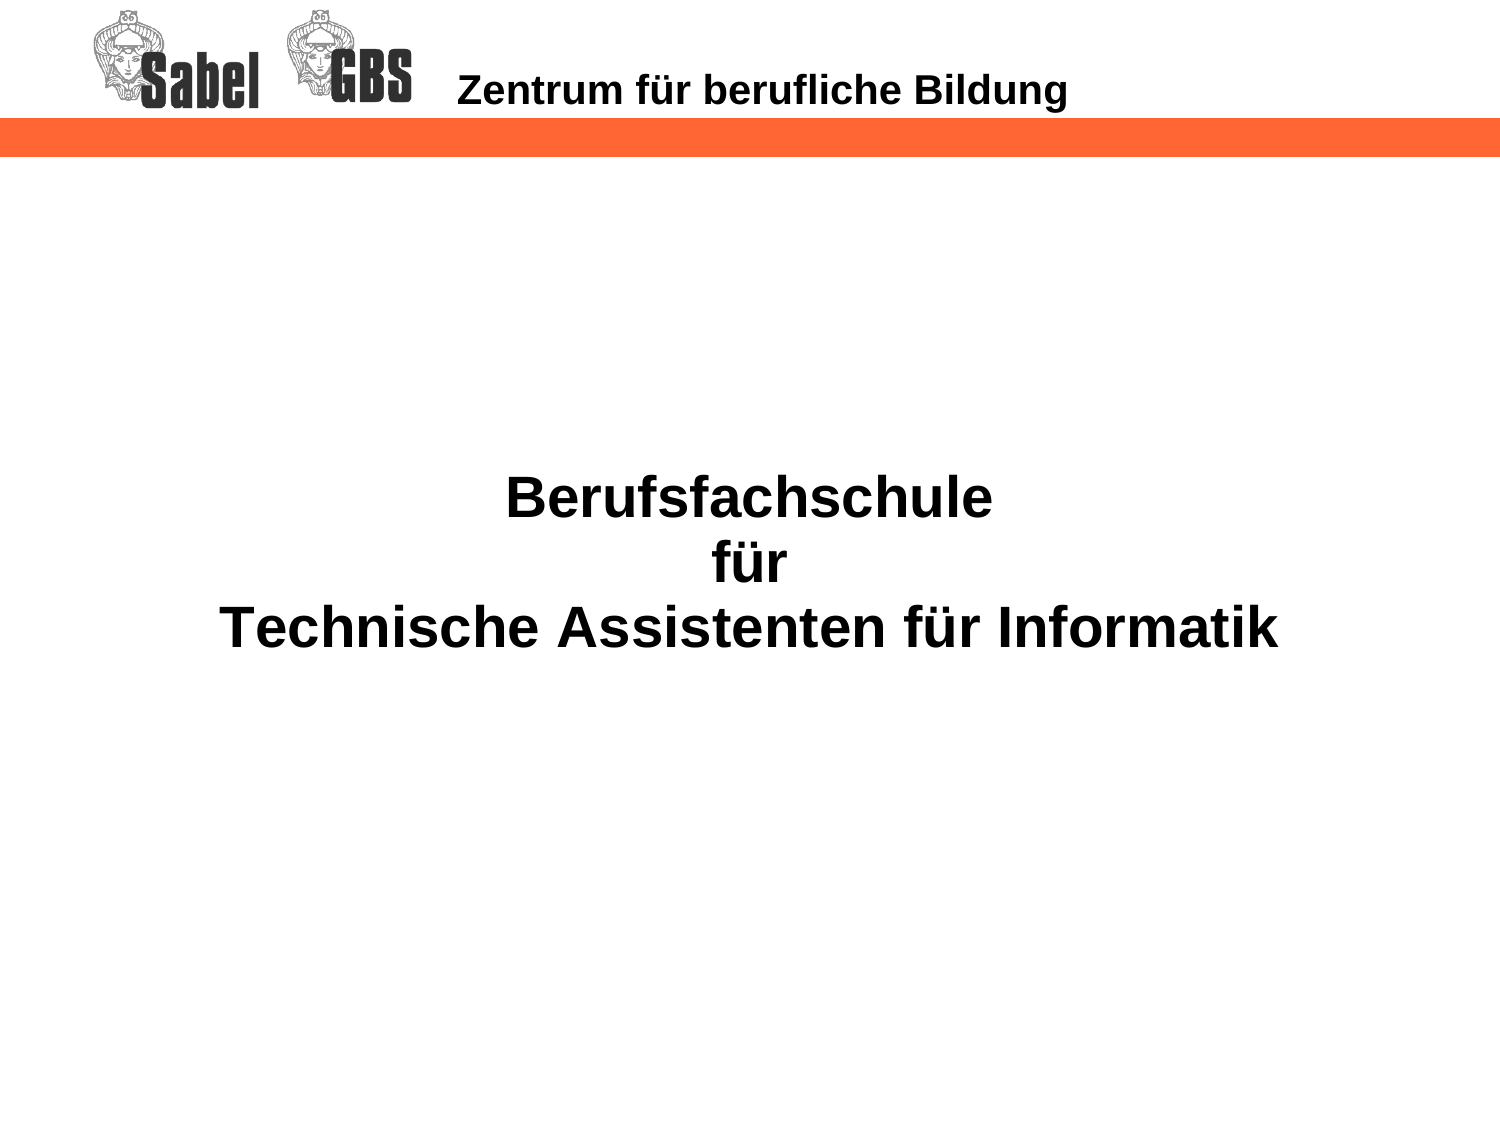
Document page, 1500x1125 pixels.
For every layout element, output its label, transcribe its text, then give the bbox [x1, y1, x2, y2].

picture [265, 0, 433, 113]
title Berufsfachschule für Technische Assistenten für Informatik [106, 418, 1394, 707]
picture [88, 0, 264, 118]
